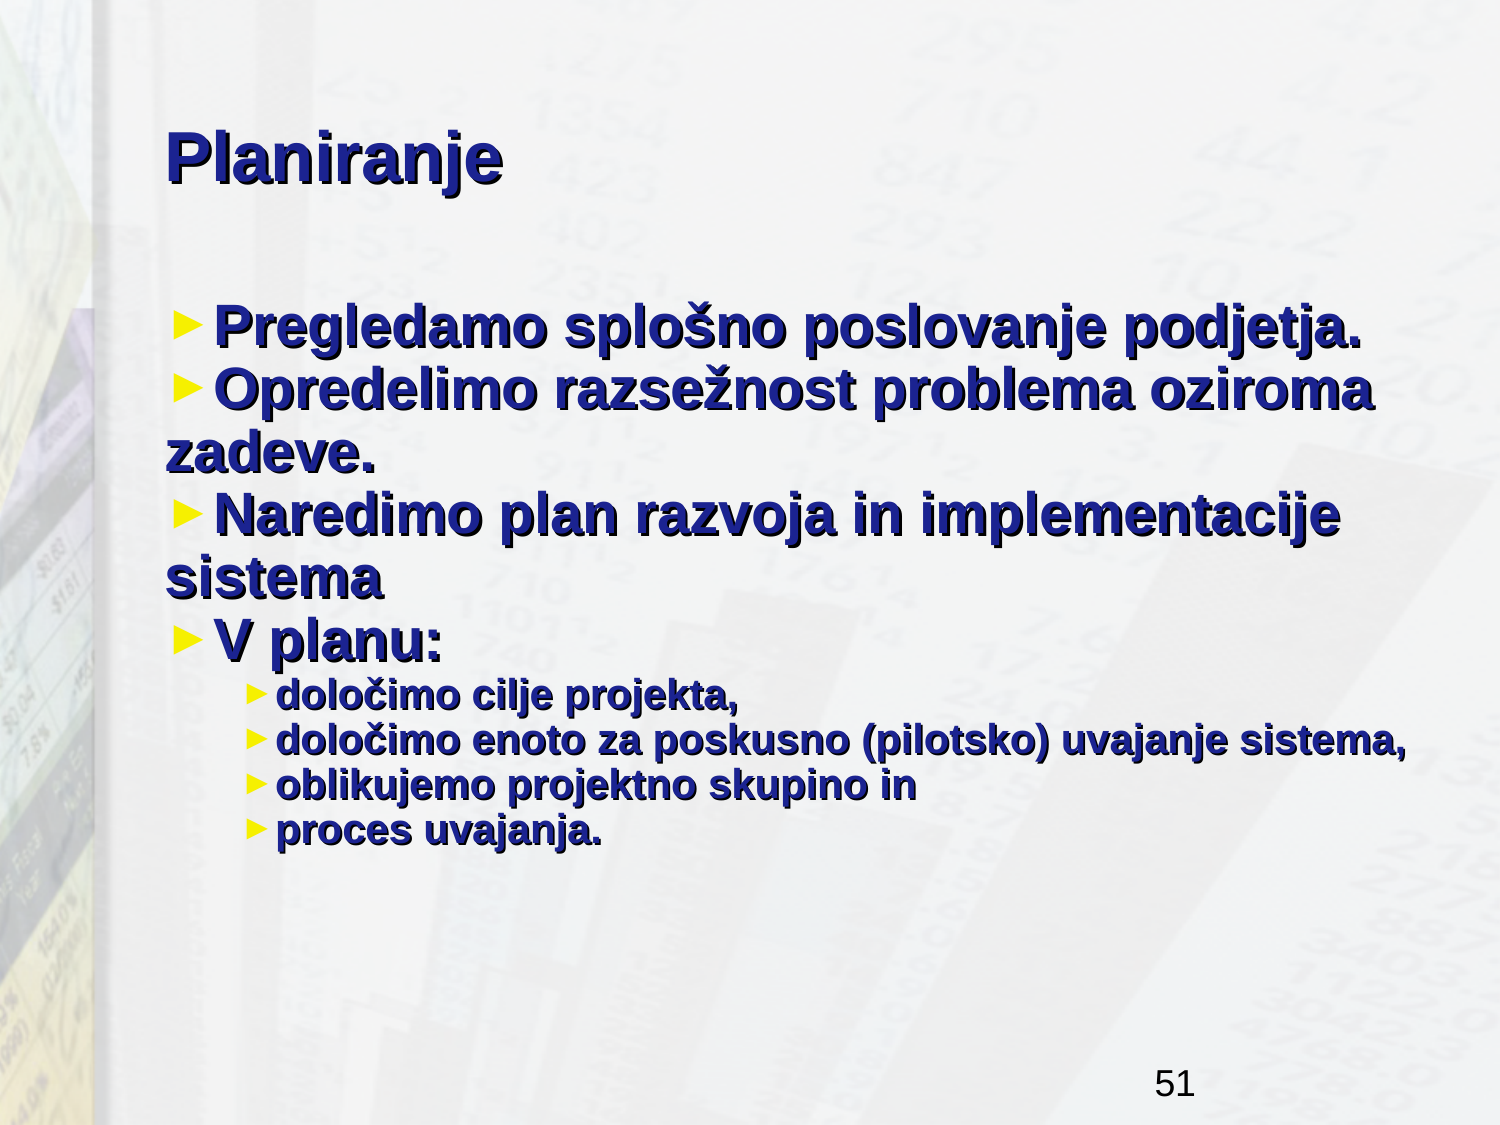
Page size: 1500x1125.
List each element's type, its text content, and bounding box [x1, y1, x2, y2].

title Planiranje [149, 62, 625, 243]
list Pregledamo splošno poslovanje podjetja. Opredelimo razsežnost problema oziroma zadeve. Naredimo plan razvoja in implementacije sistema V planu: določimo cilje projekta, določimo enoto za poskusno (pilotsko) uvajanje sistema, oblikujemo projektno skupino in proces uvajanja. [74, 287, 1422, 906]
picture [0, 0, 1500, 1125]
